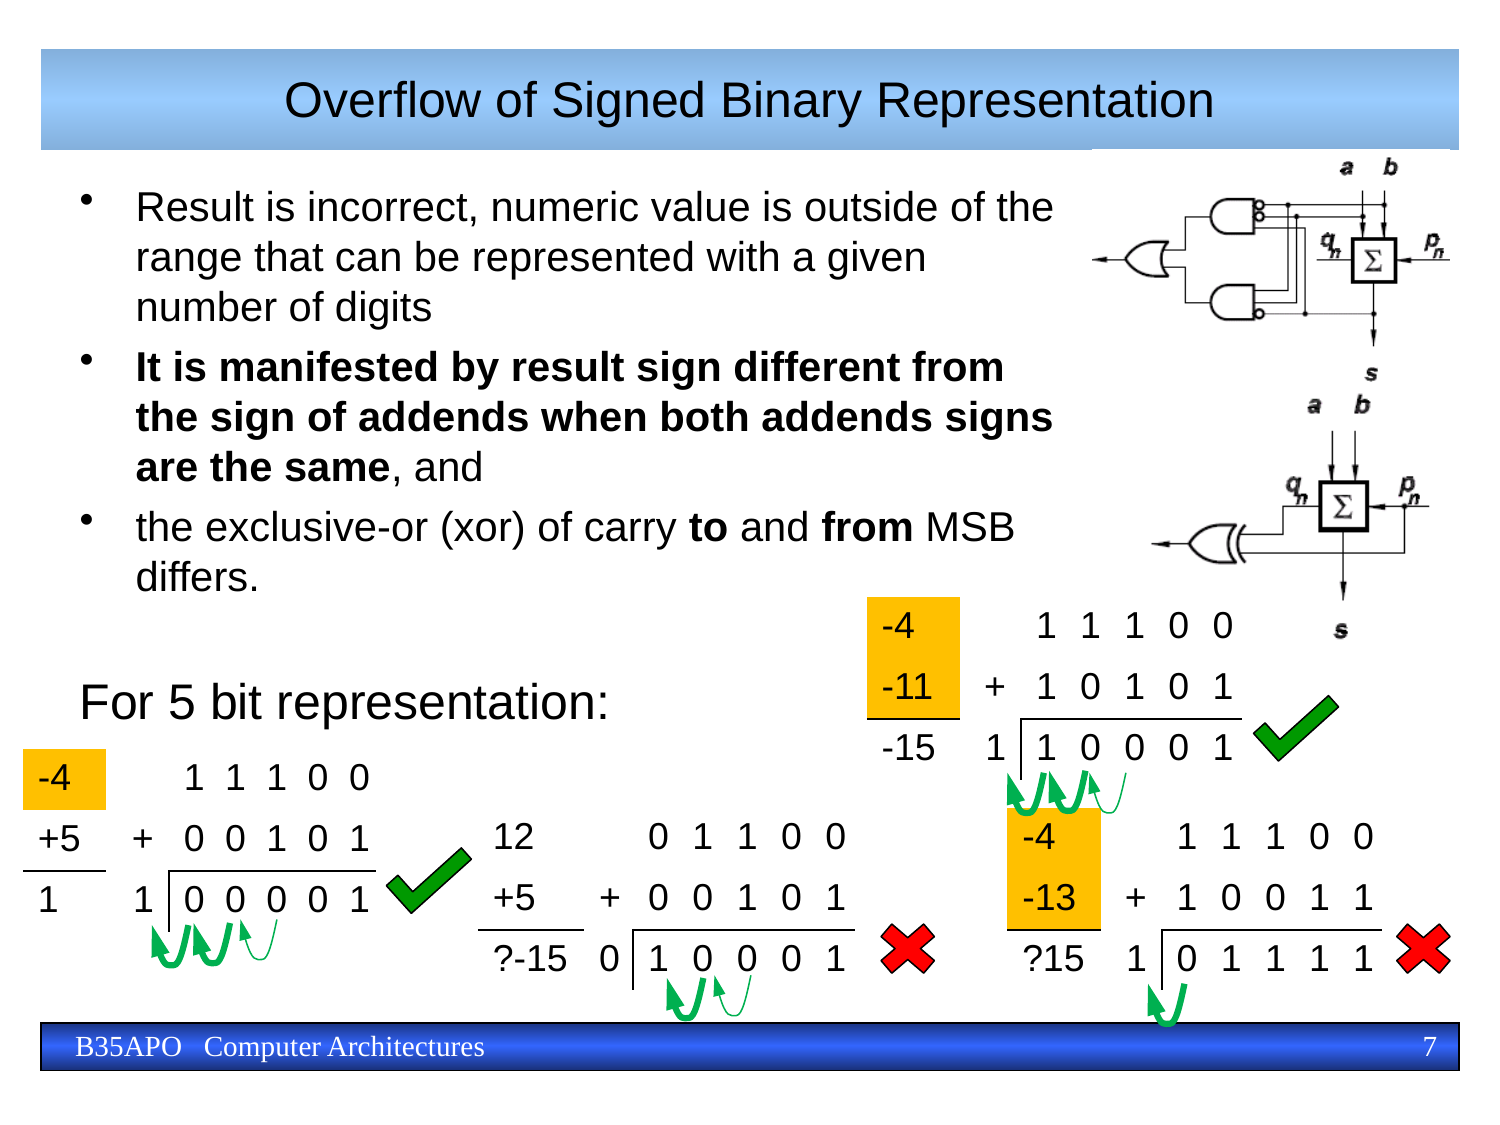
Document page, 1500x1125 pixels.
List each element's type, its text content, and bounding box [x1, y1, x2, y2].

table_header 1 [722, 808, 766, 869]
table_cell 1 [106, 871, 168, 932]
table_cell 0 [766, 931, 811, 990]
table_cell 1 [1338, 931, 1382, 990]
table_cell 1 [334, 810, 376, 870]
table_cell 1 [960, 719, 1020, 780]
table_cell 0 [1065, 658, 1109, 718]
table_header [584, 808, 633, 869]
table_header 1 [677, 808, 722, 869]
table_cell -11 [867, 658, 960, 718]
table_header 1 [1250, 808, 1294, 869]
table_cell + [584, 869, 633, 930]
table_cell -15 [867, 720, 960, 780]
table_header 0 [811, 808, 855, 869]
table_cell + [960, 658, 1021, 719]
table_header -4 [867, 597, 960, 658]
list Result is incorrect, numeric value is outside of the range that can be represented with a given number of digits It is manifested by result sign different from the sign of addends when both addends signs are the same, and the exclusive-or (xor) of carry to and from MSB differs. For 5 bit representation: [64, 172, 1088, 663]
table_header [106, 749, 169, 810]
table_header 1 [1065, 597, 1109, 658]
table_header 1 [210, 749, 252, 810]
table_header 1 [1109, 597, 1153, 658]
text_box [1253, 695, 1339, 762]
table_cell 0 [1206, 869, 1250, 929]
table_cell 1 [722, 869, 766, 929]
table_cell 1 [1021, 658, 1065, 718]
table_header 0 [633, 808, 677, 869]
table_cell 1 [1101, 930, 1161, 990]
table_cell -13 [1007, 869, 1101, 929]
text_box [386, 847, 472, 914]
table_header 1 [1021, 597, 1065, 658]
table_cell 0 [633, 869, 677, 929]
table_cell 1 [23, 872, 106, 932]
table_cell 1 [1198, 720, 1242, 780]
table_header 0 [1198, 597, 1242, 658]
table_cell 1 [1109, 658, 1153, 718]
table_cell 1 [1198, 658, 1242, 718]
table_cell 0 [210, 872, 252, 932]
table_cell +5 [478, 869, 584, 929]
table_header 1 [1162, 808, 1206, 869]
table_cell 0 [1109, 720, 1153, 780]
table_cell ?-15 [478, 931, 584, 990]
table_cell ?15 [1007, 931, 1101, 990]
table_header 1 [252, 749, 293, 810]
table_cell 0 [1153, 658, 1198, 718]
table_cell 0 [677, 869, 722, 929]
table_cell 0 [722, 931, 766, 990]
table_header 0 [293, 749, 334, 810]
table_cell 0 [252, 872, 293, 932]
title Overflow of Signed Binary Representation [41, 49, 1459, 150]
table_cell 1 [1162, 869, 1206, 929]
table_cell 0 [766, 869, 811, 929]
table_header -4 [1007, 808, 1101, 869]
table_cell 1 [1022, 720, 1065, 780]
table_cell +5 [23, 810, 106, 870]
table_header 0 [334, 749, 376, 810]
table_cell 1 [811, 869, 855, 929]
table_cell 0 [584, 930, 632, 990]
table_cell 0 [1065, 720, 1109, 780]
table_header -4 [23, 749, 106, 810]
table_cell 0 [210, 810, 252, 870]
table_cell 0 [1250, 869, 1294, 929]
table_header [960, 597, 1021, 658]
table_cell 1 [1250, 931, 1294, 990]
table_cell 0 [1163, 931, 1206, 990]
table_cell 1 [1338, 869, 1382, 929]
table_header 0 [766, 808, 811, 869]
table_header [1103, 808, 1114, 812]
text_box [1396, 924, 1451, 974]
table_cell 1 [1206, 931, 1250, 990]
table_header 1 [1206, 808, 1250, 869]
table_cell + [1101, 869, 1162, 930]
table_cell 0 [293, 872, 334, 932]
table_header [1101, 808, 1162, 869]
table_cell 0 [293, 810, 334, 870]
table_cell 1 [634, 931, 677, 990]
table_cell 0 [677, 931, 722, 990]
table_cell 1 [252, 810, 293, 870]
text_box [881, 924, 935, 974]
table_cell 0 [1153, 720, 1198, 780]
table_cell 1 [334, 872, 376, 932]
table_cell 0 [170, 872, 210, 932]
table_header 1 [169, 749, 210, 810]
table_header 12 [478, 808, 584, 869]
table_header 0 [1338, 808, 1382, 869]
table_header 0 [1153, 597, 1198, 658]
table_cell 1 [1294, 931, 1338, 990]
picture [1092, 149, 1450, 642]
table_cell 1 [1294, 869, 1338, 929]
table_header 0 [1294, 808, 1338, 869]
table_cell + [106, 810, 169, 871]
table_cell 0 [169, 810, 210, 870]
table_cell 1 [811, 931, 855, 990]
